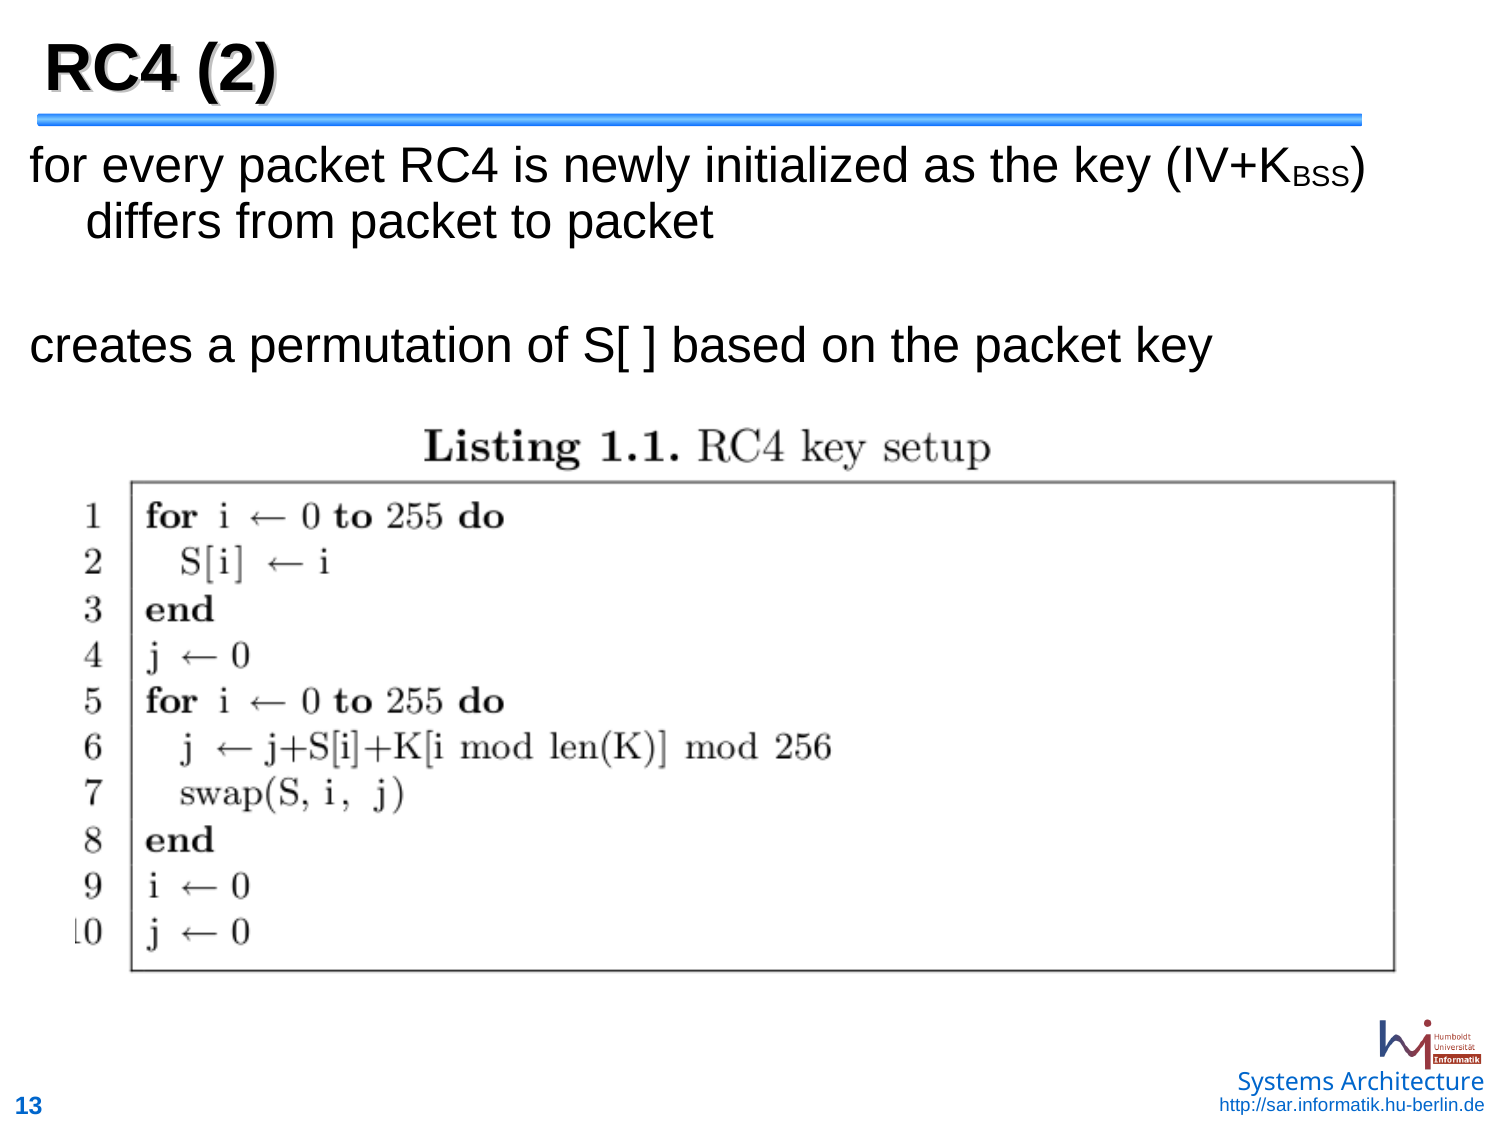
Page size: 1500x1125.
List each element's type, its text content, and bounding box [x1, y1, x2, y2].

title RC4 (2) [29, 11, 1500, 123]
list for every packet RC4 is newly initialized as the key (IV+KBSS) differs from packet to packet creates a permutation of S[ ] based on the packet key [29, 137, 1426, 1013]
picture [1376, 1016, 1483, 1071]
